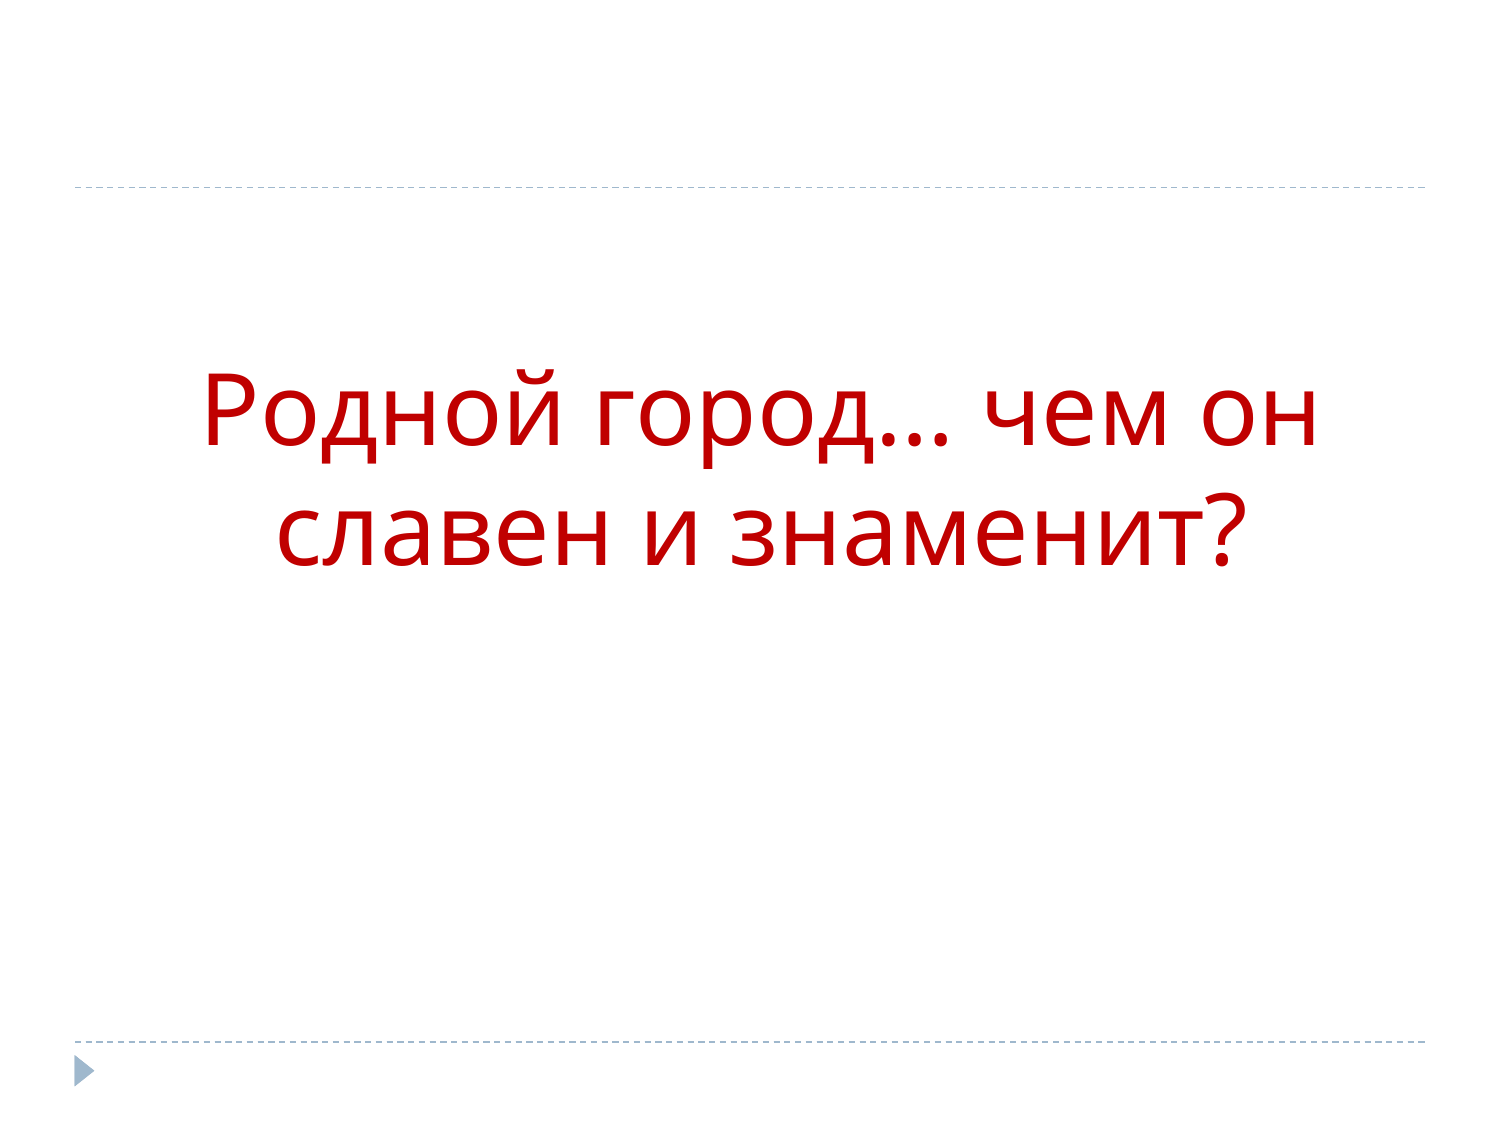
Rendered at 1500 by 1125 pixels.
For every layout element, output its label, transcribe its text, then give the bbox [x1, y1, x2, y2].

text_box Родной город… чем он славен и знаменит? [147, 338, 1376, 593]
